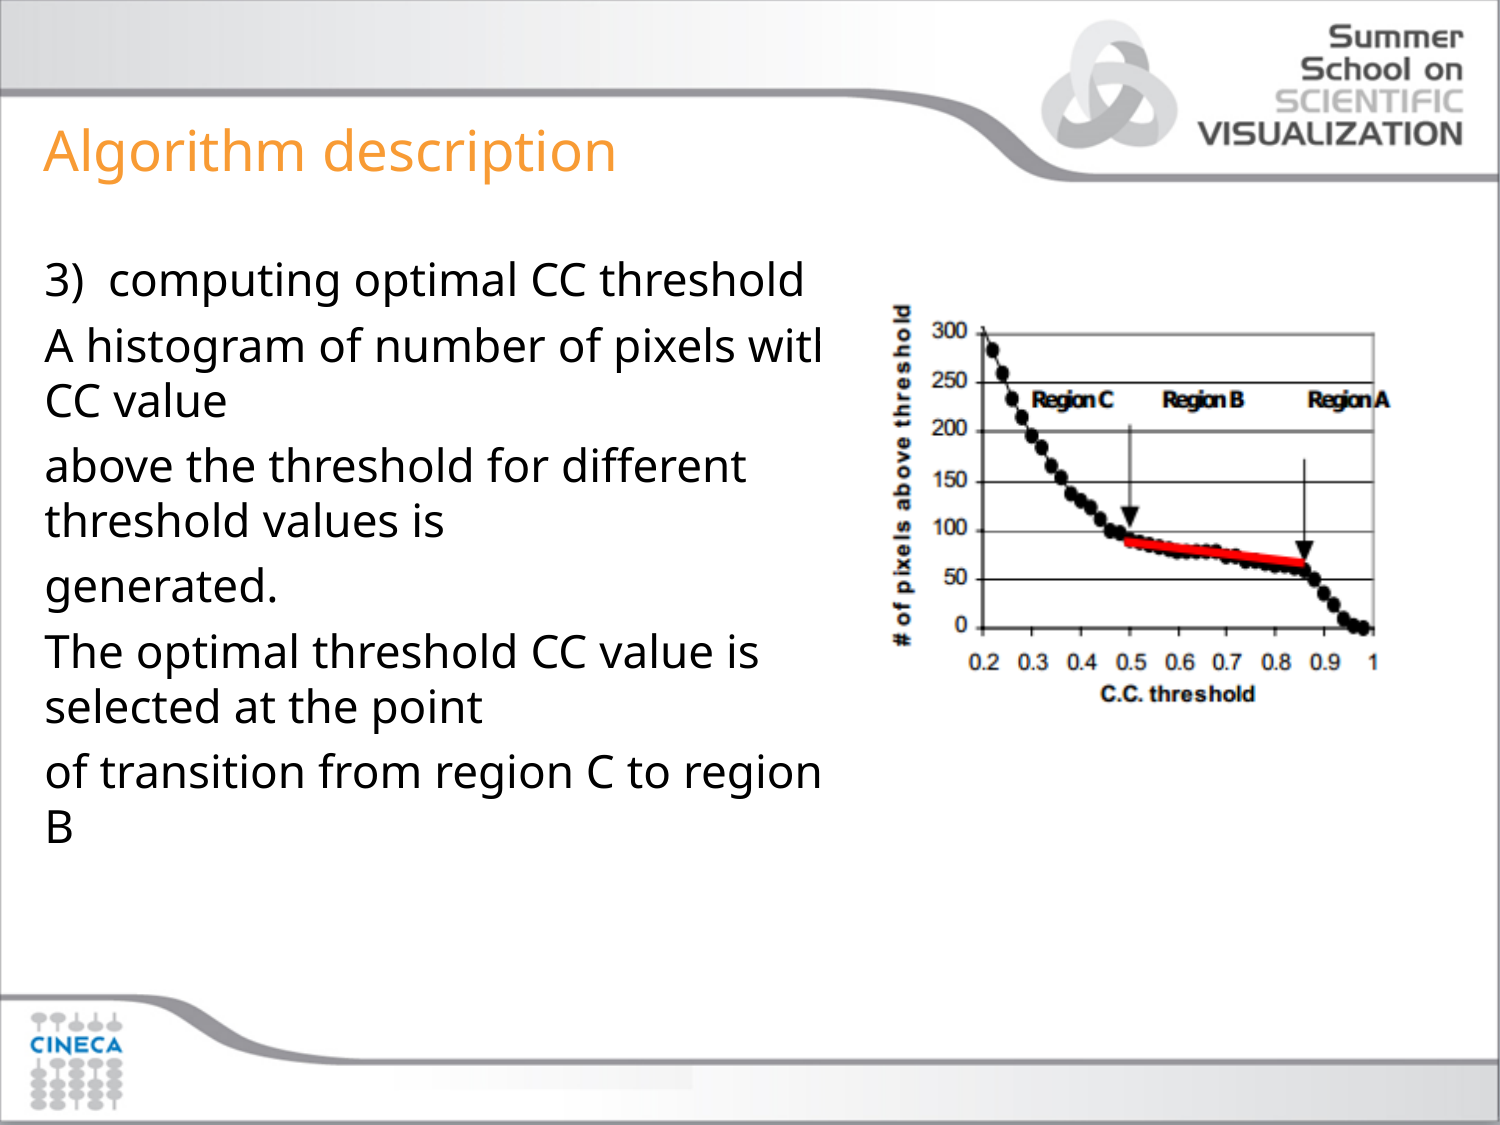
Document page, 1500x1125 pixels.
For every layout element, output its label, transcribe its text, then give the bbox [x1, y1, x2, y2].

list 3) computing optimal CC threshold A histogram of number of pixels with CC value above the threshold for different threshold values is generated. The optimal threshold CC value is selected at the point of transition from region C to region B [29, 243, 869, 1005]
title Algorithm description [17, 90, 644, 209]
picture [0, 0, 1500, 1125]
